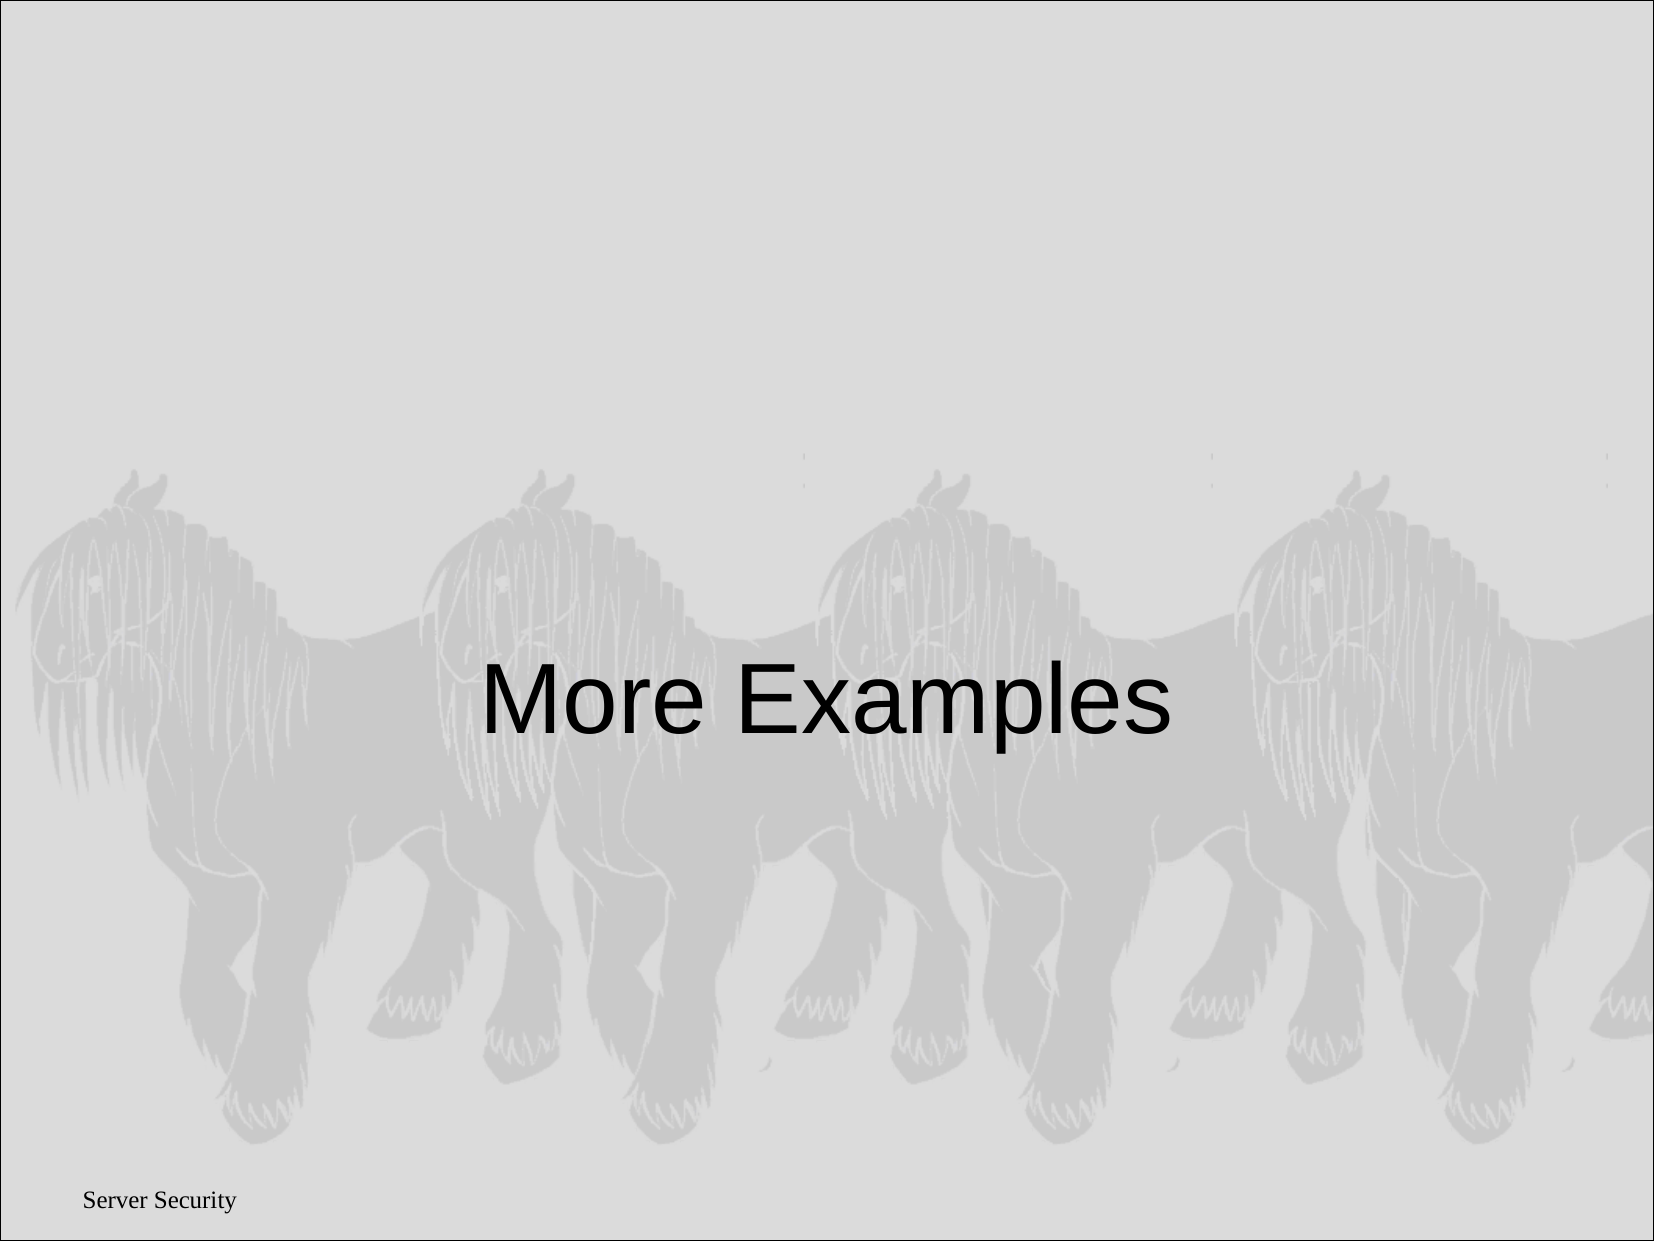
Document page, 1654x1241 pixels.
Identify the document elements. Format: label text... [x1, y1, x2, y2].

subtitle More Examples [82, 297, 1571, 1102]
